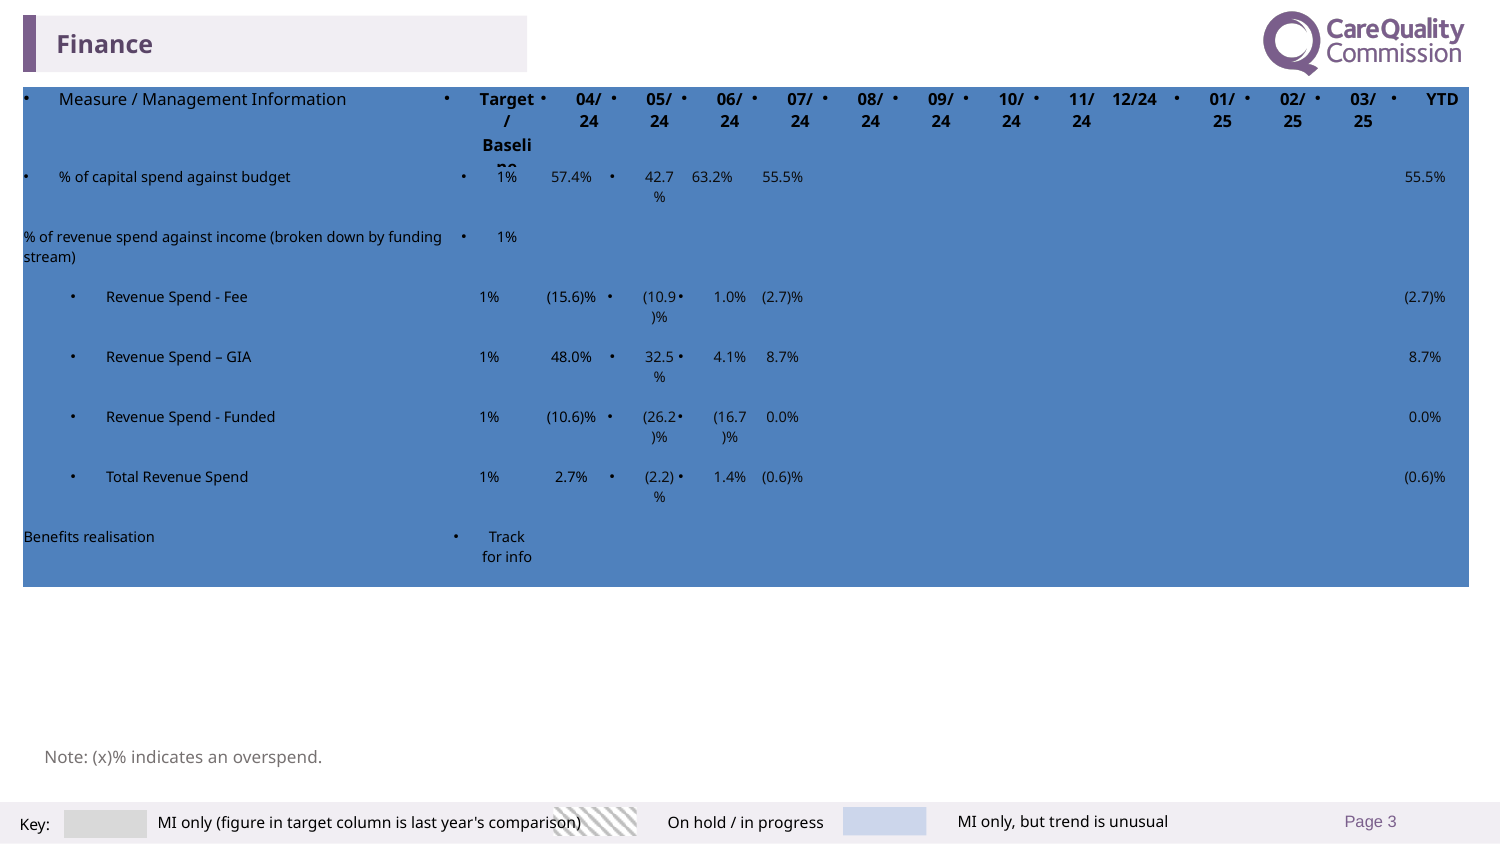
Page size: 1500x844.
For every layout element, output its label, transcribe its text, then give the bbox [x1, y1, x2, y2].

table_cell 63.2% [677, 167, 747, 227]
table_cell 1% [442, 287, 536, 347]
table_header 10/24 [959, 87, 1029, 167]
table_cell [1381, 527, 1469, 587]
table_cell [1029, 467, 1099, 527]
table_cell [1099, 467, 1170, 527]
table_cell [607, 527, 677, 587]
table_cell [888, 227, 959, 287]
table_cell [959, 347, 1029, 407]
table_cell [1381, 227, 1469, 287]
table_cell 55.5% [747, 167, 818, 227]
table_cell [1311, 287, 1381, 347]
table_cell [1170, 347, 1240, 407]
table_cell [1029, 347, 1099, 407]
text_box Key: [4, 807, 63, 842]
table_cell (2.7)% [747, 287, 818, 347]
table_cell [607, 227, 677, 287]
table_cell [1029, 527, 1099, 587]
table_cell [677, 227, 747, 287]
table_cell 48.0% [536, 347, 607, 407]
table_header 04/24 [536, 87, 607, 167]
table_cell [888, 167, 959, 227]
table_cell [1099, 407, 1170, 467]
text_box [23, 15, 527, 72]
table_cell 42.7% [607, 167, 677, 227]
table_cell [1170, 407, 1240, 467]
table_cell [818, 407, 888, 467]
table_cell 1.0% [677, 287, 747, 347]
table_cell [1099, 287, 1170, 347]
table_cell 57.4% [536, 167, 607, 227]
table_cell [959, 467, 1029, 527]
table_cell [888, 407, 959, 467]
table_cell [818, 287, 888, 347]
table_cell 0.0% [747, 407, 818, 467]
table_cell 55.5% [1381, 167, 1469, 227]
table_cell Total Revenue Spend [23, 467, 442, 527]
table_header Target / Baseline [442, 87, 536, 167]
table_cell 32.5% [607, 347, 677, 407]
table_cell Revenue Spend - Fee [23, 287, 442, 347]
table_cell [959, 287, 1029, 347]
table_cell [1099, 167, 1170, 227]
table_header 09/24 [888, 87, 959, 167]
table_header 06/24 [677, 87, 747, 167]
table_cell 2.7% [536, 467, 607, 527]
text_box MI only (figure in target column is last year's comparison) [146, 806, 541, 838]
table_cell [888, 527, 959, 587]
table_header 12/24 [1099, 87, 1170, 167]
table_cell [536, 527, 607, 587]
table_cell [1170, 227, 1240, 287]
table_cell 8.7% [747, 347, 818, 407]
table_cell 1% [442, 407, 536, 467]
table_cell 1% [442, 227, 536, 287]
title Finance [45, 22, 517, 65]
table_cell [1240, 227, 1311, 287]
table_cell [888, 347, 959, 407]
table_cell [1099, 227, 1170, 287]
picture [1263, 11, 1465, 76]
table_cell [1099, 347, 1170, 407]
text_box On hold / in progress [656, 806, 816, 838]
table_cell [1240, 287, 1311, 347]
table_cell (16.7)% [677, 407, 747, 467]
table_cell [1240, 347, 1311, 407]
table_header 05/24 [607, 87, 677, 167]
table_cell [1240, 467, 1311, 527]
table_cell [1311, 407, 1381, 467]
table_cell [1311, 227, 1381, 287]
table_cell [818, 227, 888, 287]
table_cell 1% [442, 167, 536, 227]
table_cell [1029, 407, 1099, 467]
table_cell [959, 527, 1029, 587]
table_cell [747, 527, 818, 587]
table_cell [818, 347, 888, 407]
table_cell [959, 167, 1029, 227]
table_cell Track for info [442, 527, 536, 587]
table_header 03/25 [1311, 87, 1381, 167]
table_cell (0.6)% [747, 467, 818, 527]
table_header 01/25 [1170, 87, 1240, 167]
table_cell [888, 287, 959, 347]
table_cell [1311, 167, 1381, 227]
table_cell Benefits realisation [23, 527, 442, 587]
table_cell (10.6)% [536, 407, 607, 467]
table_cell [1240, 167, 1311, 227]
table_cell 1.4% [677, 467, 747, 527]
table_cell (2.2)% [607, 467, 677, 527]
table_cell 8.7% [1381, 347, 1469, 407]
table_cell [818, 527, 888, 587]
table_cell 1% [442, 347, 536, 407]
table_cell % of capital spend against budget [23, 167, 442, 227]
table_cell [959, 407, 1029, 467]
table_cell [1029, 167, 1099, 227]
table_cell [1099, 527, 1170, 587]
table_cell [1029, 287, 1099, 347]
table_cell (0.6)% [1381, 467, 1469, 527]
table_cell 0.0% [1381, 407, 1469, 467]
table_cell [747, 227, 818, 287]
table_cell [959, 227, 1029, 287]
table_cell [1170, 527, 1240, 587]
table_cell (26.2)% [607, 407, 677, 467]
table_header 08/24 [818, 87, 888, 167]
table_cell 4.1% [677, 347, 747, 407]
table_cell [888, 467, 959, 527]
table_cell [1311, 527, 1381, 587]
table_cell [1170, 167, 1240, 227]
table_cell % of revenue spend against income (broken down by funding stream) [23, 227, 442, 287]
table_cell Revenue Spend - Funded [23, 407, 442, 467]
table_cell [536, 227, 607, 287]
table_cell [1170, 467, 1240, 527]
table_header 11/24 [1029, 87, 1099, 167]
table_header Measure / Management Information [23, 87, 442, 167]
table_cell [1170, 287, 1240, 347]
table_cell [818, 167, 888, 227]
text_box Page 3 [1333, 805, 1471, 837]
table_cell Revenue Spend – GIA [23, 347, 442, 407]
text_box Note: (x)% indicates an overspend. [33, 740, 1156, 773]
table_cell [1240, 527, 1311, 587]
text_box MI only, but trend is unusual [946, 806, 1155, 837]
table_header 02/25 [1240, 87, 1311, 167]
table_cell [818, 467, 888, 527]
table_cell [1240, 407, 1311, 467]
table_cell (2.7)% [1381, 287, 1469, 347]
table_cell [677, 527, 747, 587]
table_header 07/24 [747, 87, 818, 167]
table_cell [1311, 347, 1381, 407]
table_header YTD [1381, 87, 1469, 167]
table_cell (15.6)% [536, 287, 607, 347]
table_cell (10.9)% [607, 287, 677, 347]
table_cell 1% [442, 467, 536, 527]
table_cell [1029, 227, 1099, 287]
text_box [0, 802, 1500, 844]
table_cell [1311, 467, 1381, 527]
